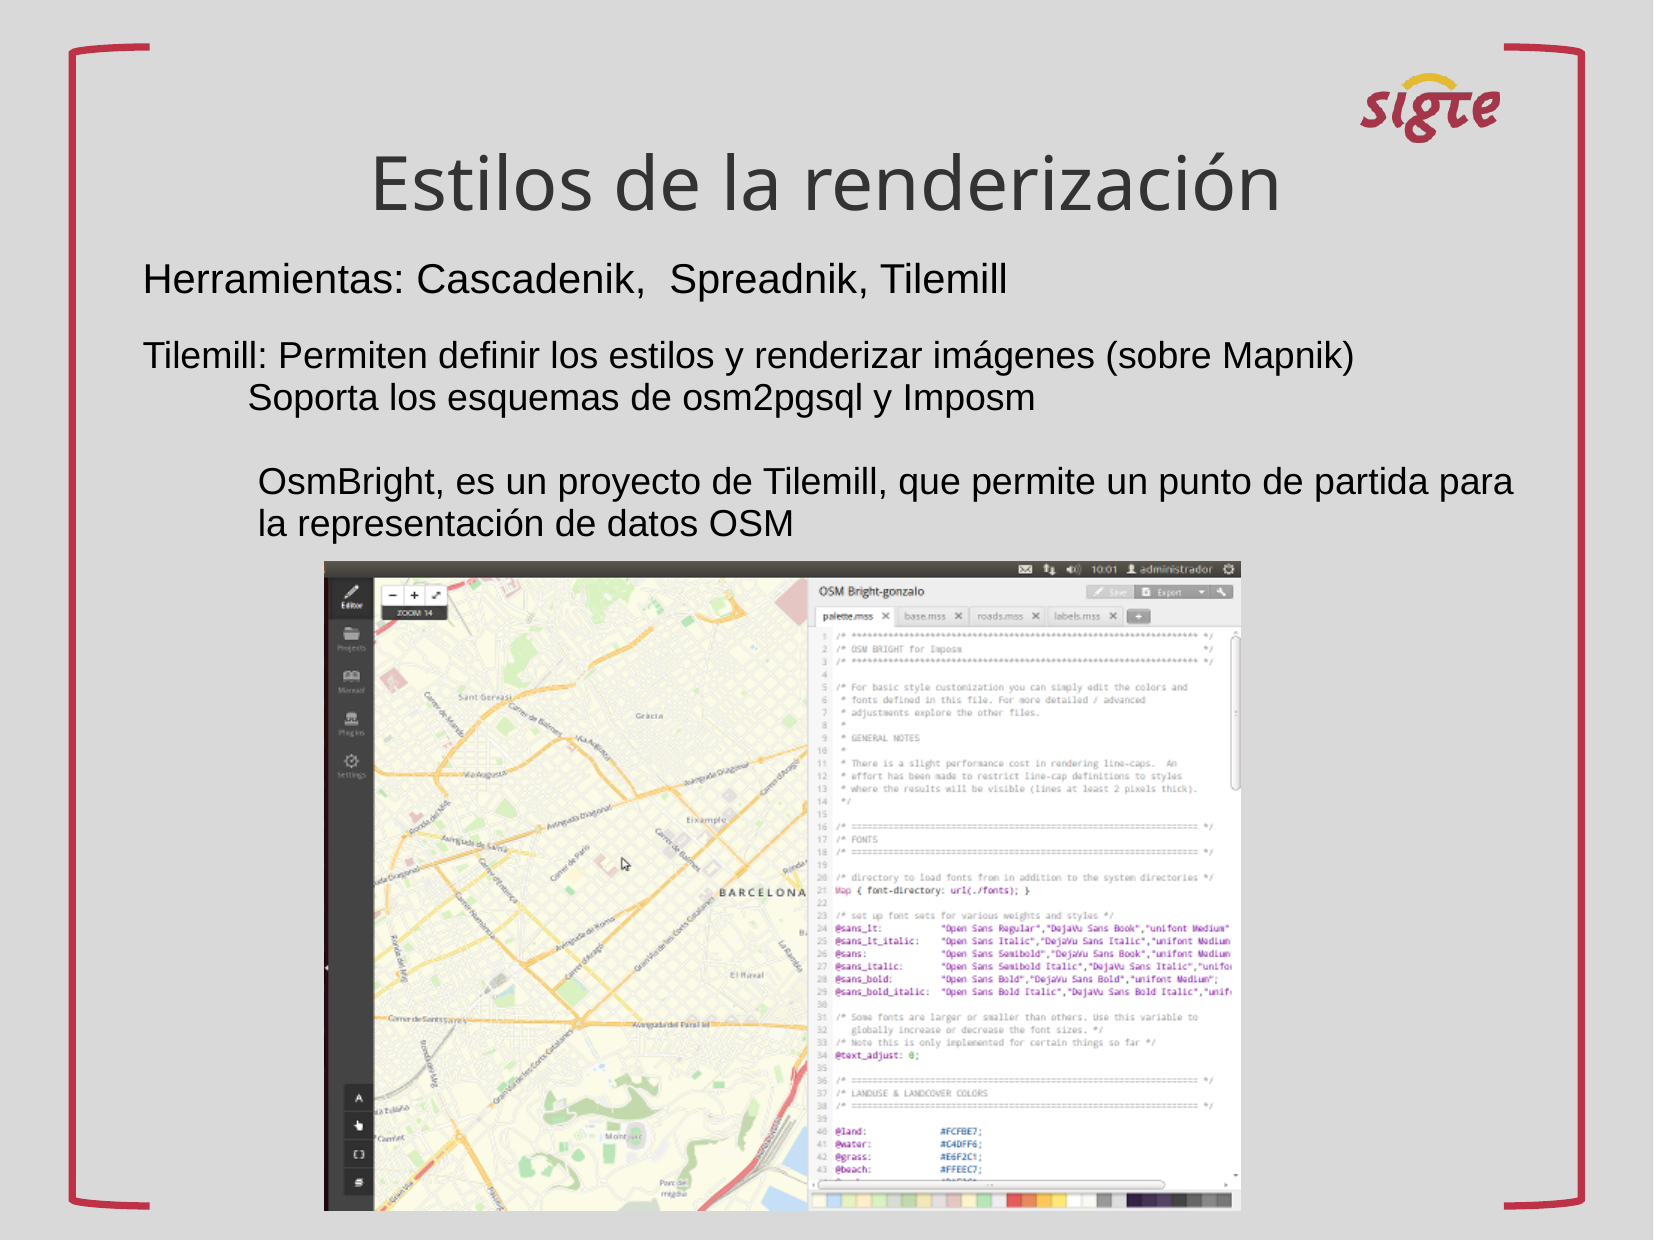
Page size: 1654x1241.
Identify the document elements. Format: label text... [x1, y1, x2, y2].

text_box Estilos de la renderización [59, 132, 1595, 230]
text_box Herramientas: Cascadenik, Spreadnik, Tilemill Tilemill: Permiten definir los estilos y renderizar imágenes (sobre Mapnik) Soporta los esquemas de osm2pgsql y Imposm OsmBright, es un proyecto de Tilemill, que permite un punto de partida para la representación de datos OSM [127, 248, 1540, 553]
picture [324, 561, 1241, 1211]
picture [1360, 73, 1500, 132]
